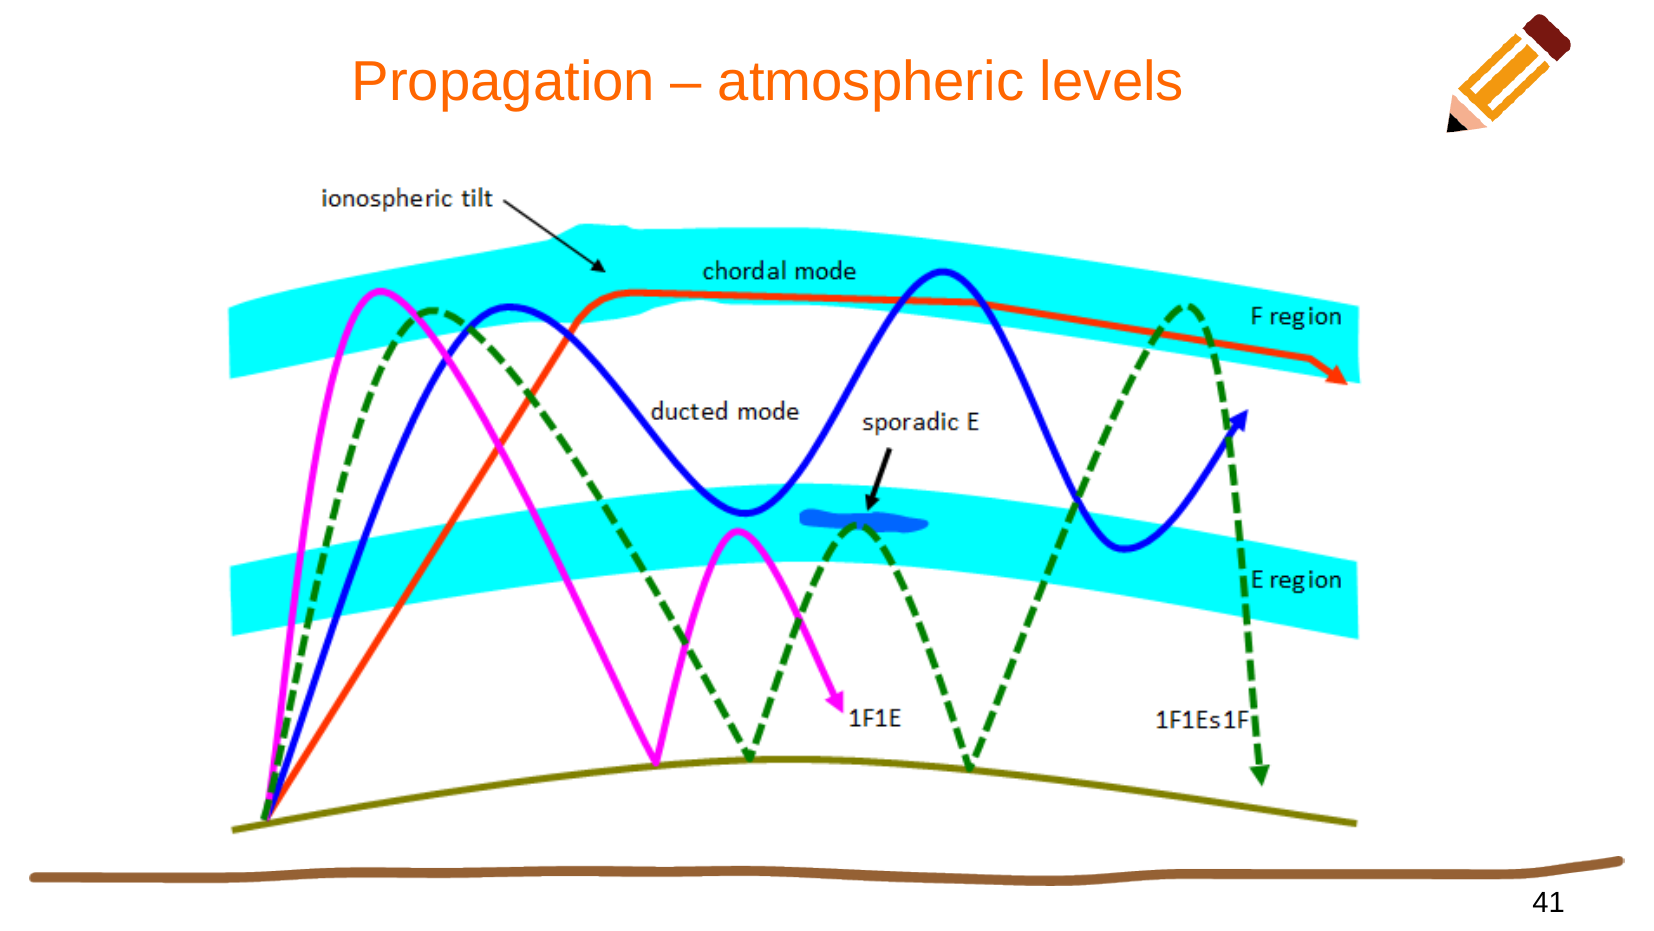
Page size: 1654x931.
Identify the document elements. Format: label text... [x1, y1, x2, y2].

picture [29, 160, 1625, 886]
picture [1446, 14, 1571, 133]
title Propagation – atmospheric levels [88, 29, 1447, 133]
